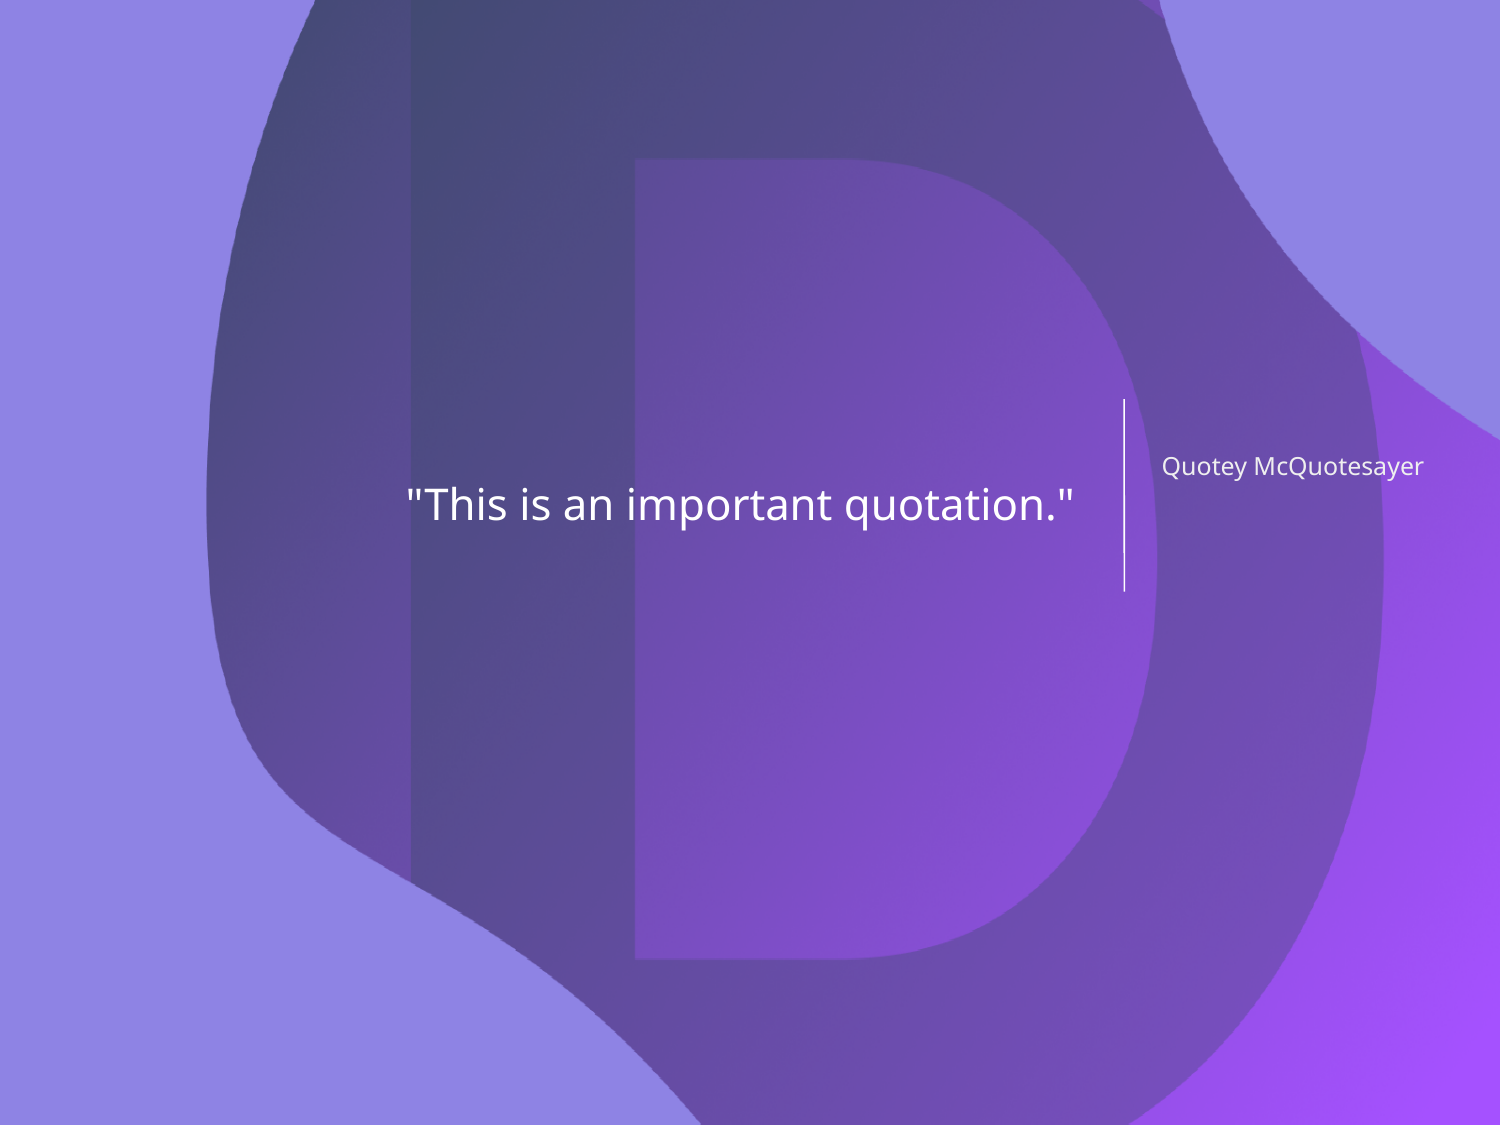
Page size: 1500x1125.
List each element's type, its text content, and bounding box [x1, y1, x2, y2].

picture [0, 0, 1500, 1125]
list Quotey McQuotesayer [1161, 440, 1441, 539]
title "This is an important quotation." [310, 354, 1075, 652]
